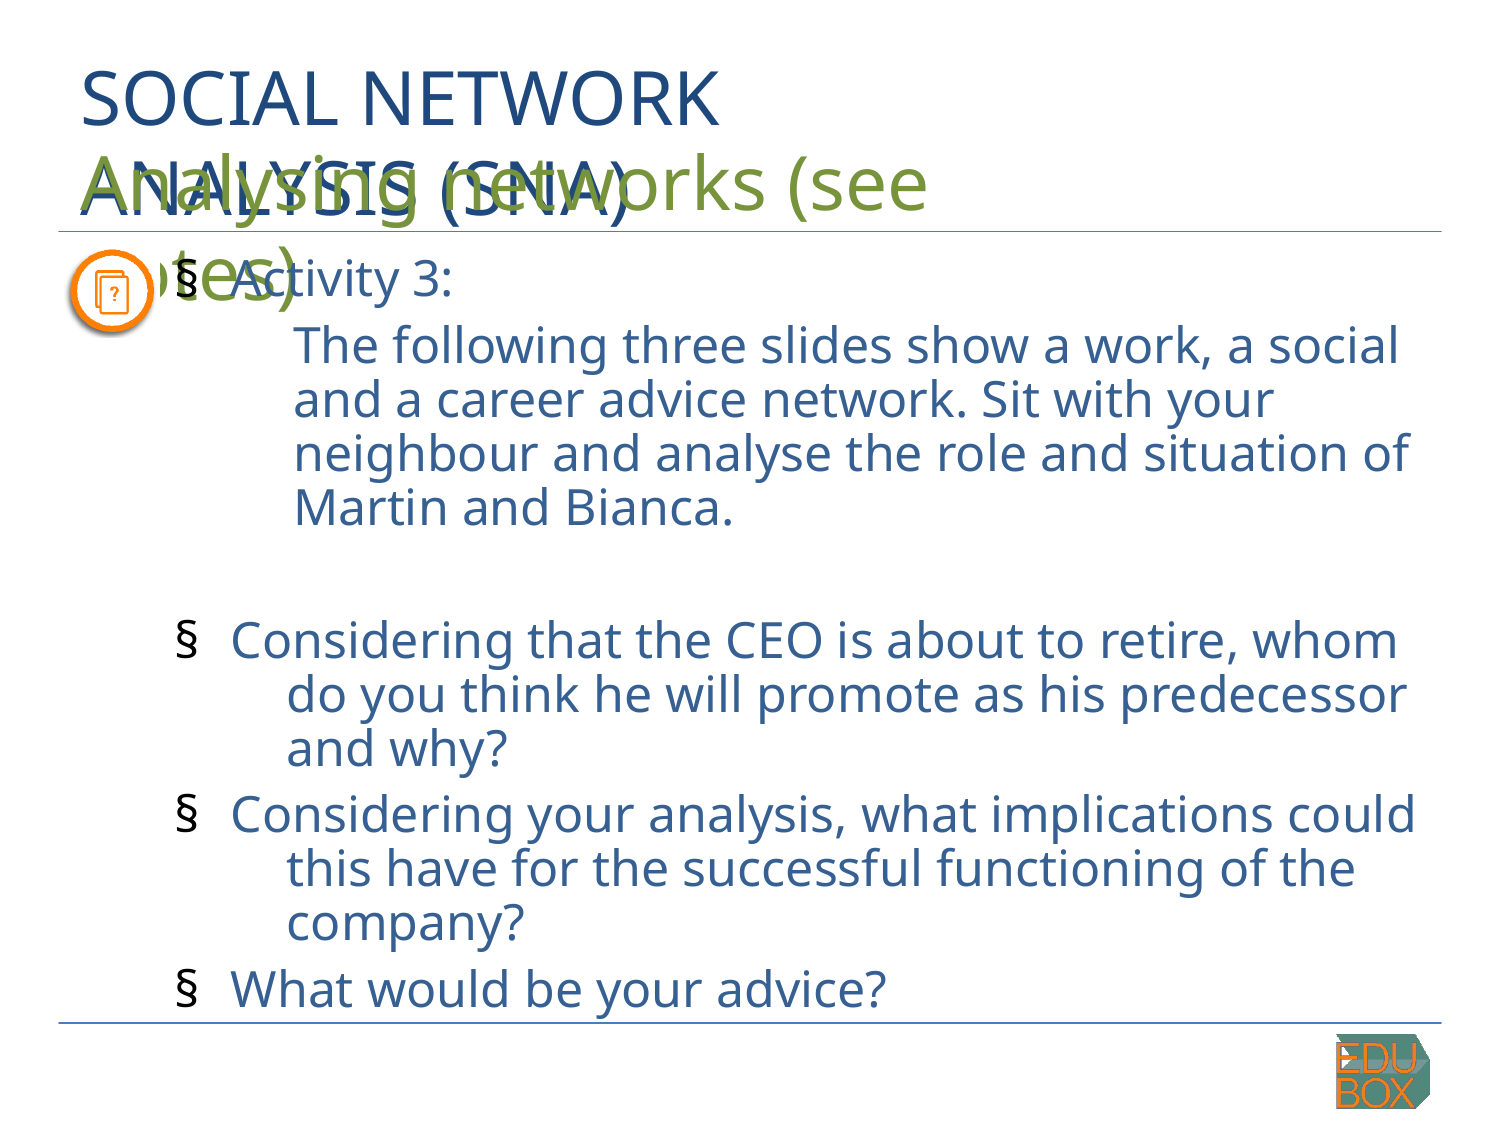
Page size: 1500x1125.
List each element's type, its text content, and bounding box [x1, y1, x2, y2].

list Activity 3: The following three slides show a work, a social and a career advice network. Sit with your neighbour and analyse the role and situation of Martin and Bianca. Considering that the CEO is about to retire, whom do you think he will promote as his predecessor and why? Considering your analysis, what implications could this have for the successful functioning of the company? What would be your advice? [159, 246, 1447, 1036]
picture [64, 243, 160, 339]
title SOCIAL NETWORK ANALYSIS (SNA) [64, 42, 1447, 153]
picture [1328, 1036, 1437, 1114]
list Analysing networks (see notes) [64, 127, 1317, 246]
